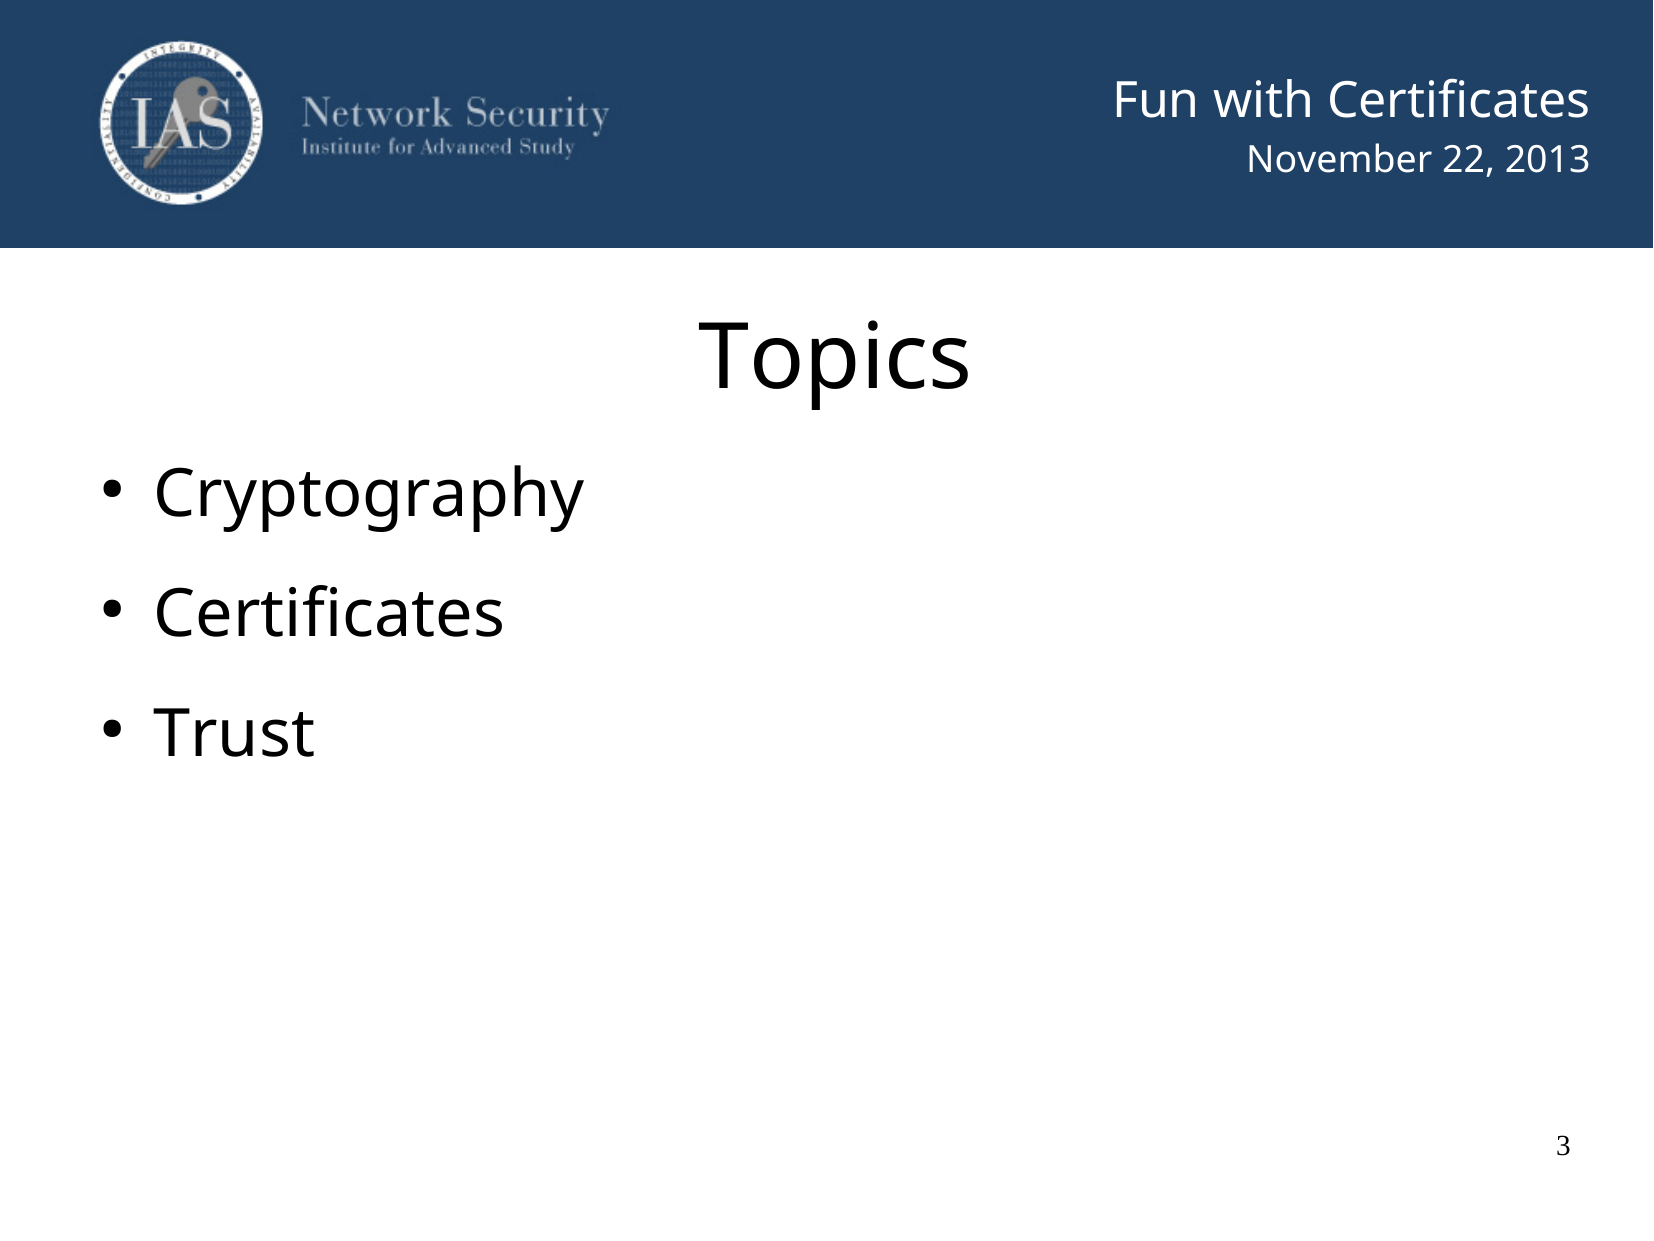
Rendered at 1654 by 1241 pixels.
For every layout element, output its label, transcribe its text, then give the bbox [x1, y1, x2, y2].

picture [0, 0, 1653, 248]
list Topics Cryptography Certificates Trust [82, 290, 1571, 720]
